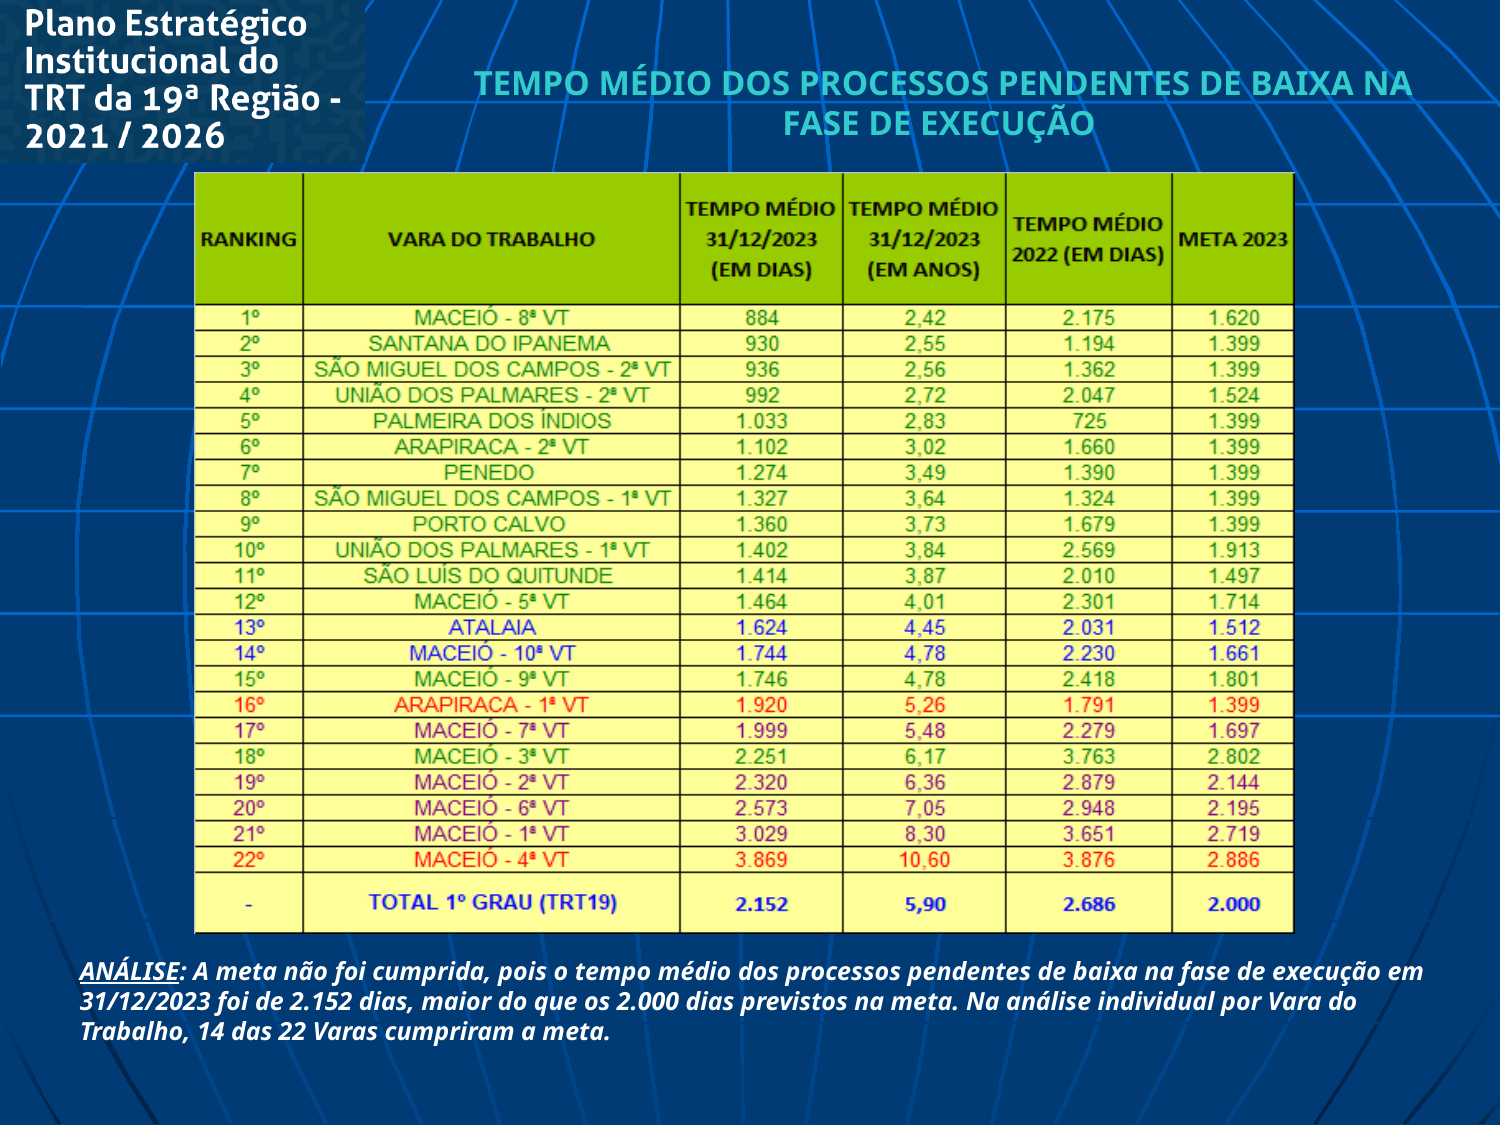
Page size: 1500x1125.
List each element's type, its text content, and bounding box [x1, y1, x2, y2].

text_box ANÁLISE: A meta não foi cumprida, pois o tempo médio dos processos pendentes de baixa na fase de execução em 31/12/2023 foi de 2.152 dias, maior do que os 2.000 dias previstos na meta. Na análise individual por Vara do Trabalho, 14 das 22 Varas cumpriram a meta. [64, 947, 1471, 1125]
picture [0, 0, 365, 163]
text_box TEMPO MÉDIO DOS PROCESSOS PENDENTES DE BAIXA NA FASE DE EXECUÇÃO [407, 54, 1471, 150]
picture [194, 172, 1295, 934]
